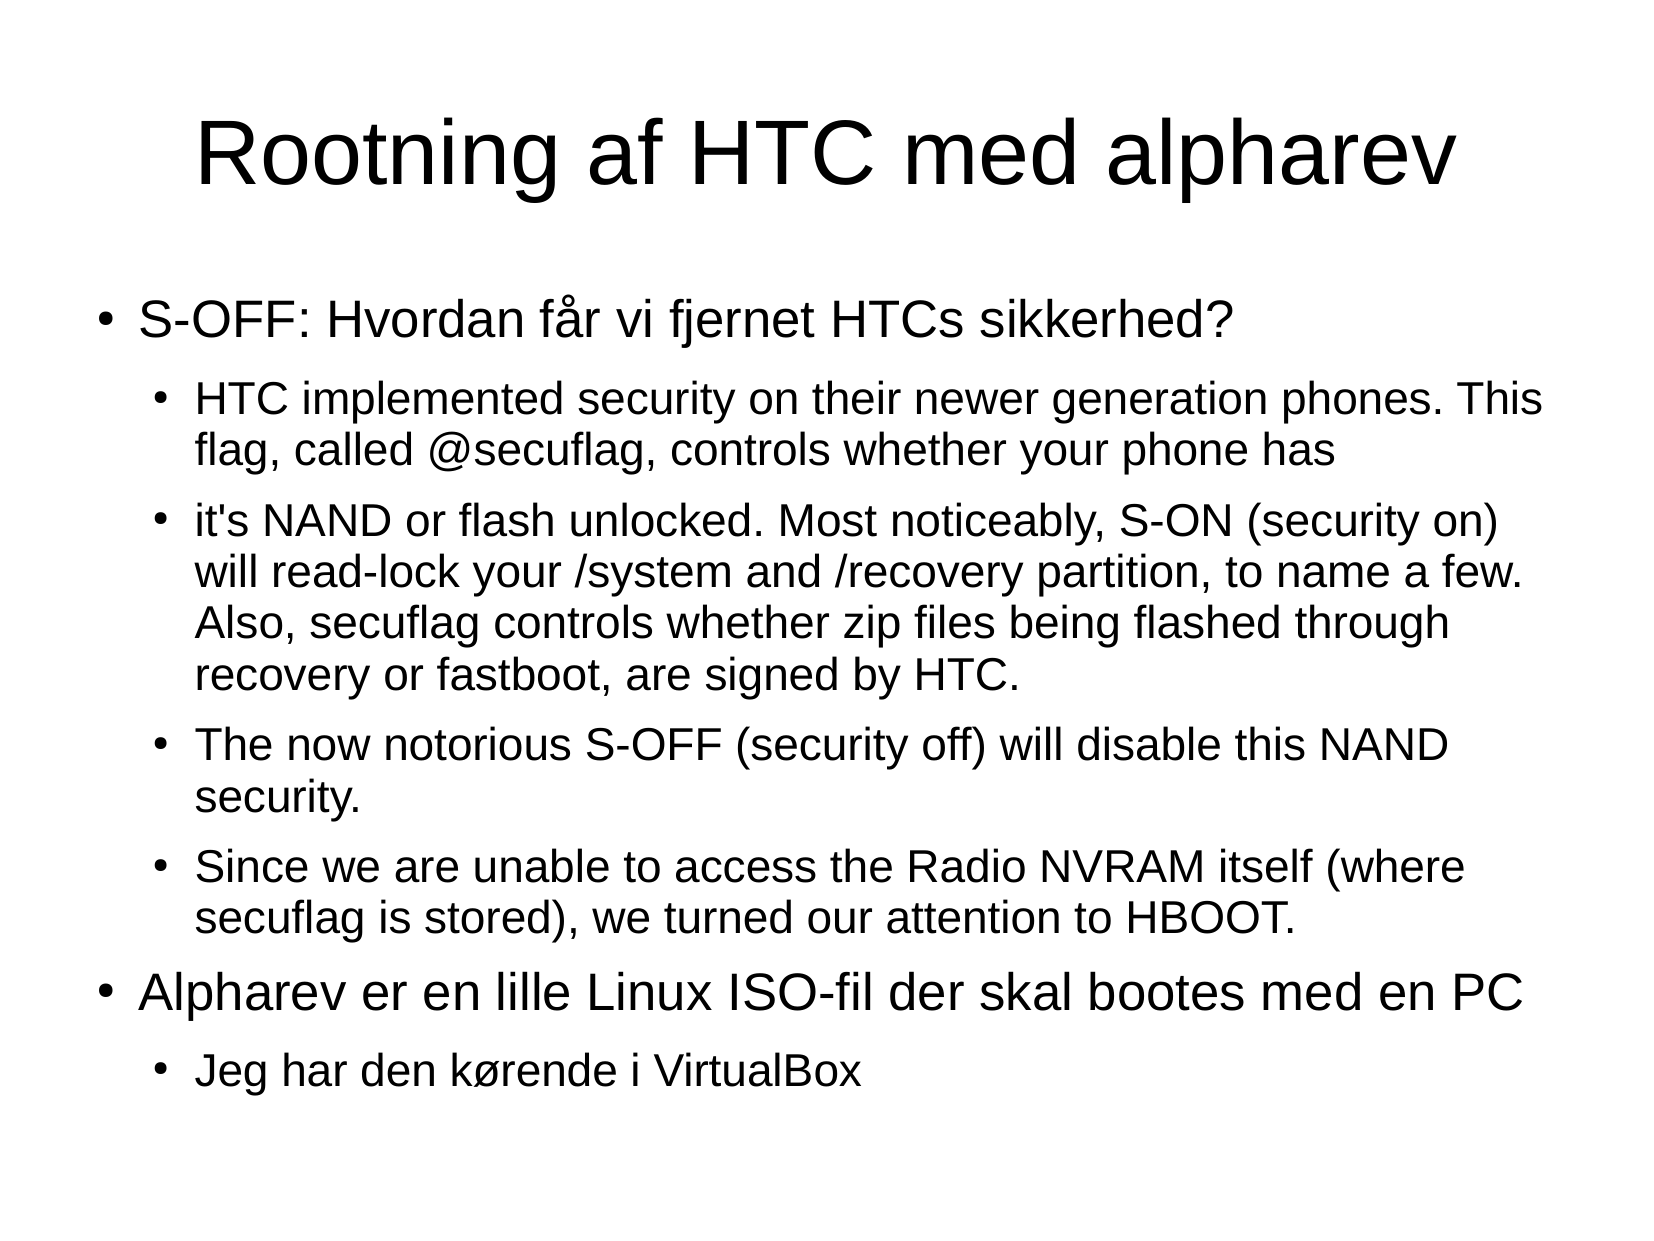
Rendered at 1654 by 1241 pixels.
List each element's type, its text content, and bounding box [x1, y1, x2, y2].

list S-OFF: Hvordan får vi fjernet HTCs sikkerhed? HTC implemented security on their newer generation phones. This flag, called @secuflag, controls whether your phone has it's NAND or flash unlocked. Most noticeably, S-ON (security on) will read-lock your /system and /recovery partition, to name a few. Also, secuflag controls whether zip files being flashed through recovery or fastboot, are signed by HTC. The now notorious S-OFF (security off) will disable this NAND security. Since we are unable to access the Radio NVRAM itself (where secuflag is stored), we turned our attention to HBOOT. Alpharev er en lille Linux ISO-fil der skal bootes med en PC Jeg har den kørende i VirtualBox [82, 290, 1571, 1109]
title Rootning af HTC med alpharev [82, 49, 1571, 257]
